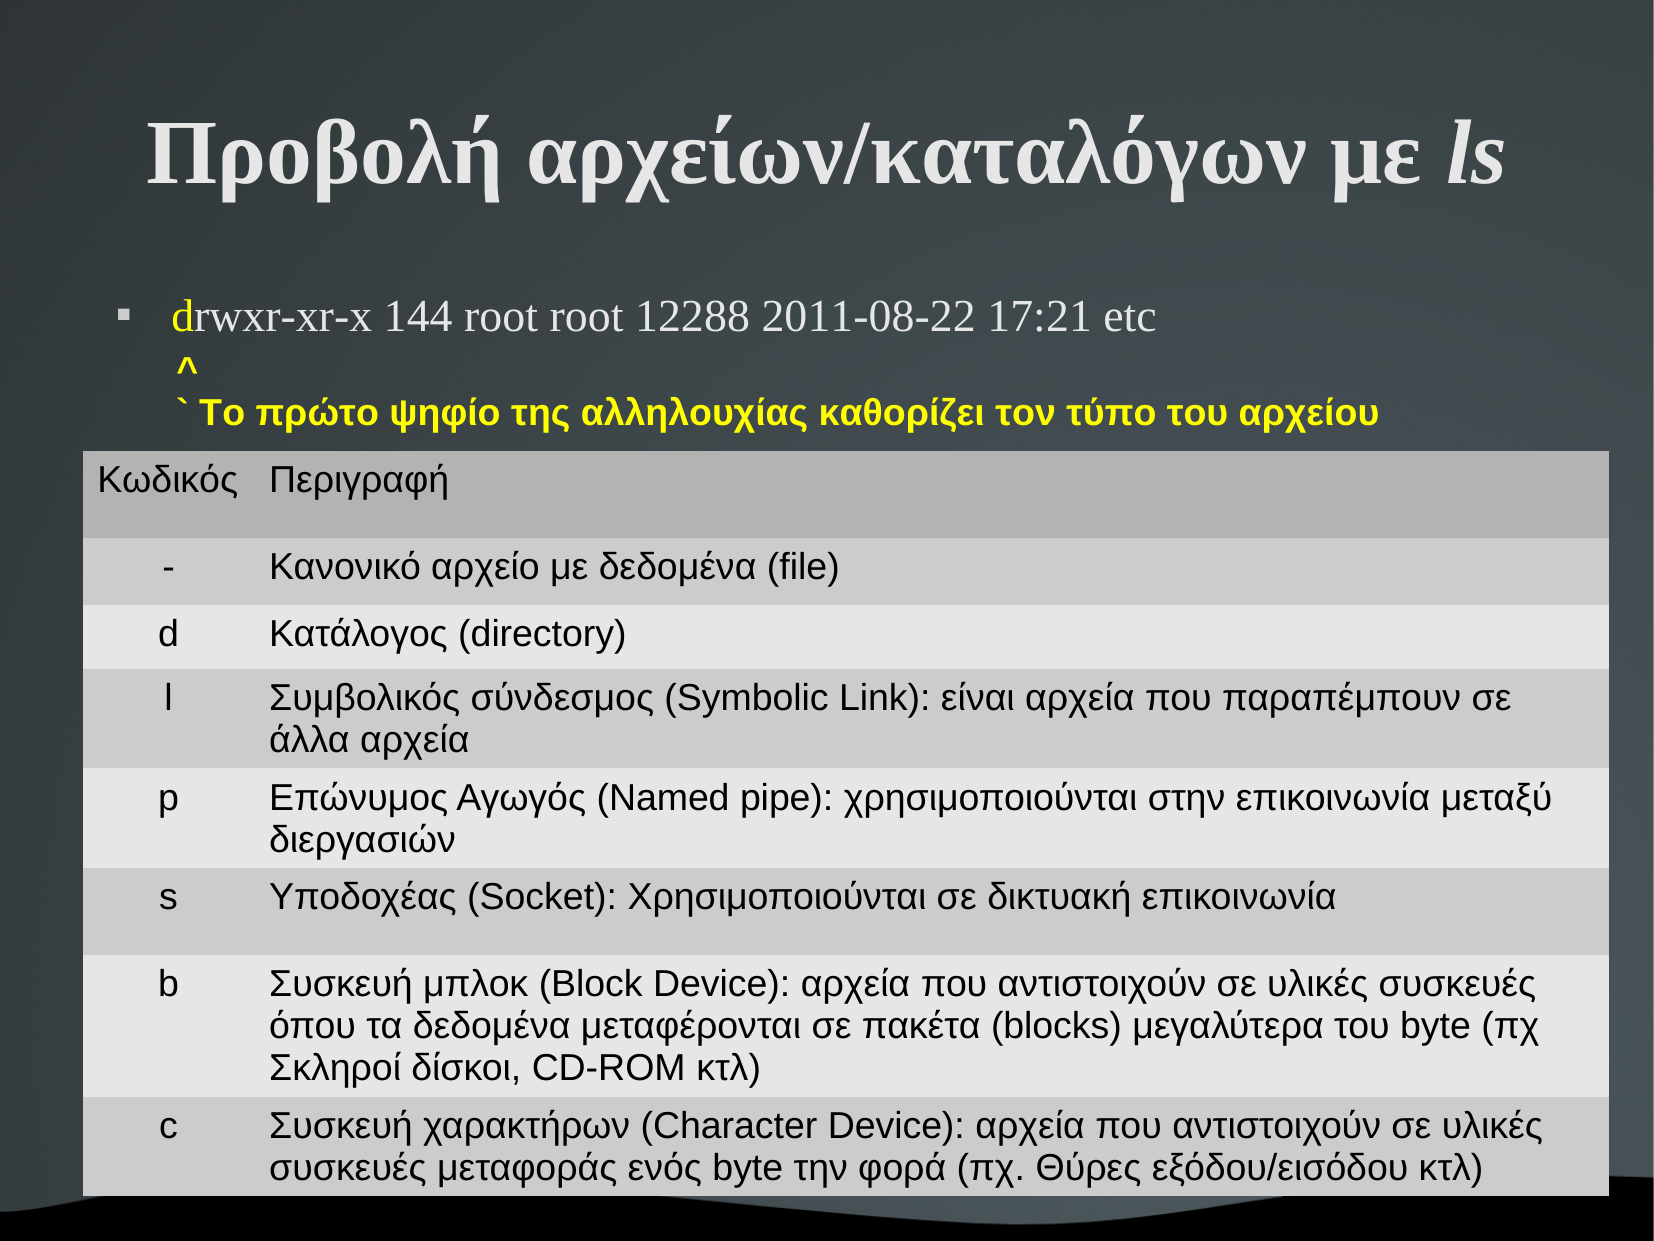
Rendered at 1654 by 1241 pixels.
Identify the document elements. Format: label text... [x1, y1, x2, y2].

table_header Κωδικός [83, 451, 254, 538]
table_cell Υποδοχέας (Socket): Χρησιμοποιούνται σε δικτυακή επικοινωνία [254, 868, 1609, 955]
table_cell l [83, 669, 254, 768]
table_cell p [83, 768, 254, 868]
table_cell Επώνυμος Αγωγός (Named pipe): χρησιμοποιούνται στην επικοινωνία μεταξύ διεργασιών [254, 768, 1609, 868]
table_header Περιγραφή [254, 451, 1609, 538]
table_cell b [83, 955, 254, 1097]
table_cell Συμβολικός σύνδεσμος (Symbolic Link): είναι αρχεία που παραπέμπουν σε άλλα αρχεία [254, 669, 1609, 768]
picture [0, 0, 1654, 1241]
list drwxr-xr-x 144 root root 12288 2011-08-22 17:21 etc [82, 290, 1571, 1109]
table_cell Συσκευή χαρακτήρων (Character Device): αρχεία που αντιστοιχούν σε υλικές συσκευές μεταφοράς ενός byte την φορά (πχ. Θύρες εξόδου/εισόδου κτλ) [254, 1097, 1609, 1196]
table_cell Συσκευή μπλοκ (Block Device): αρχεία που αντιστοιχούν σε υλικές συσκευές όπου τα δεδομένα μεταφέρονται σε πακέτα (blocks) μεγαλύτερα του byte (πχ Σκληροί δίσκοι, CD-ROM κτλ) [254, 955, 1609, 1097]
table_cell - [83, 538, 254, 605]
table_cell Κανονικό αρχείο με δεδομένα (file) [254, 538, 1609, 605]
text_box ^ ` Το πρώτο ψηφίο της αλληλουχίας καθορίζει τον τύπο του αρχείου [161, 342, 1587, 442]
table_cell c [83, 1097, 254, 1196]
table_cell Κατάλογος (directory) [254, 605, 1609, 669]
table_cell s [83, 868, 254, 955]
title Προβολή αρχείων/καταλόγων με ls [82, 49, 1571, 257]
table_cell d [83, 605, 254, 669]
